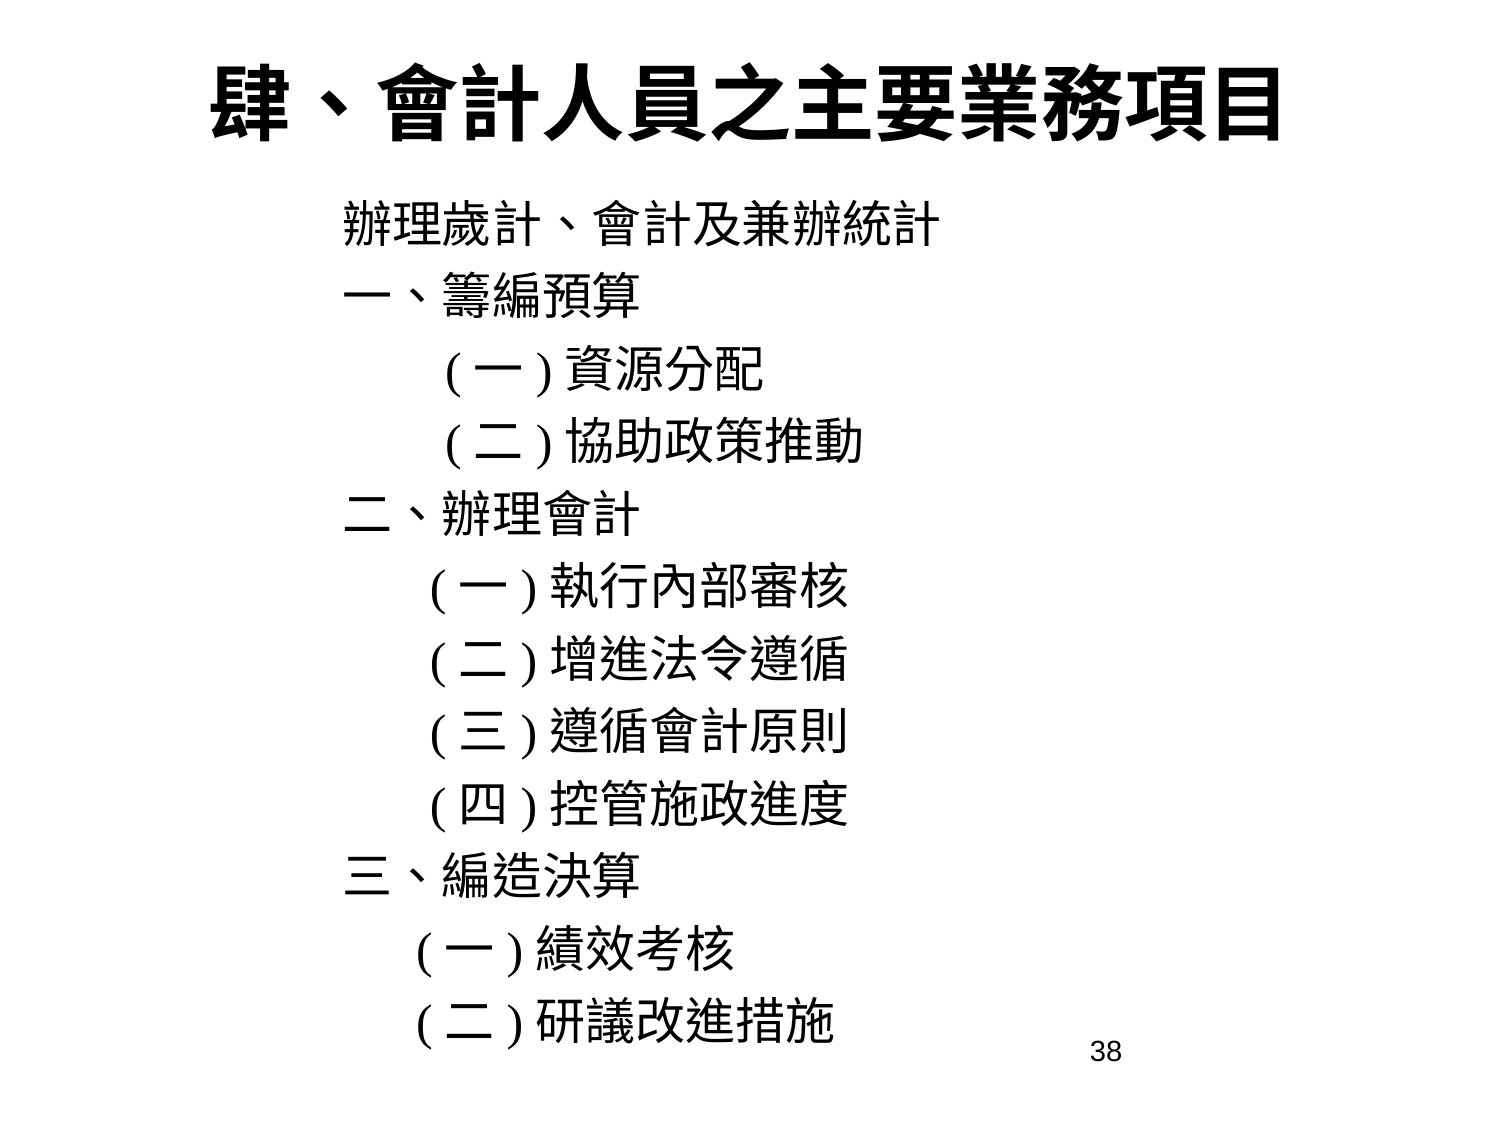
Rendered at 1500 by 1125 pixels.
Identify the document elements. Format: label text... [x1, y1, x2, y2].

text_box 38 [1074, 1024, 1426, 1103]
title 肆、會計人員之主要業務項目 [75, 7, 1426, 195]
list 辦理歲計、會計及兼辦統計 一、籌編預算 (一)資源分配 (二)協助政策推動 二、辦理會計 (一)執行內部審核 (二)增進法令遵循 (三)遵循會計原則 (四)控管施政進度 三、編造決算 (一)績效考核 (二)研議改進措施 [191, 184, 1500, 1125]
